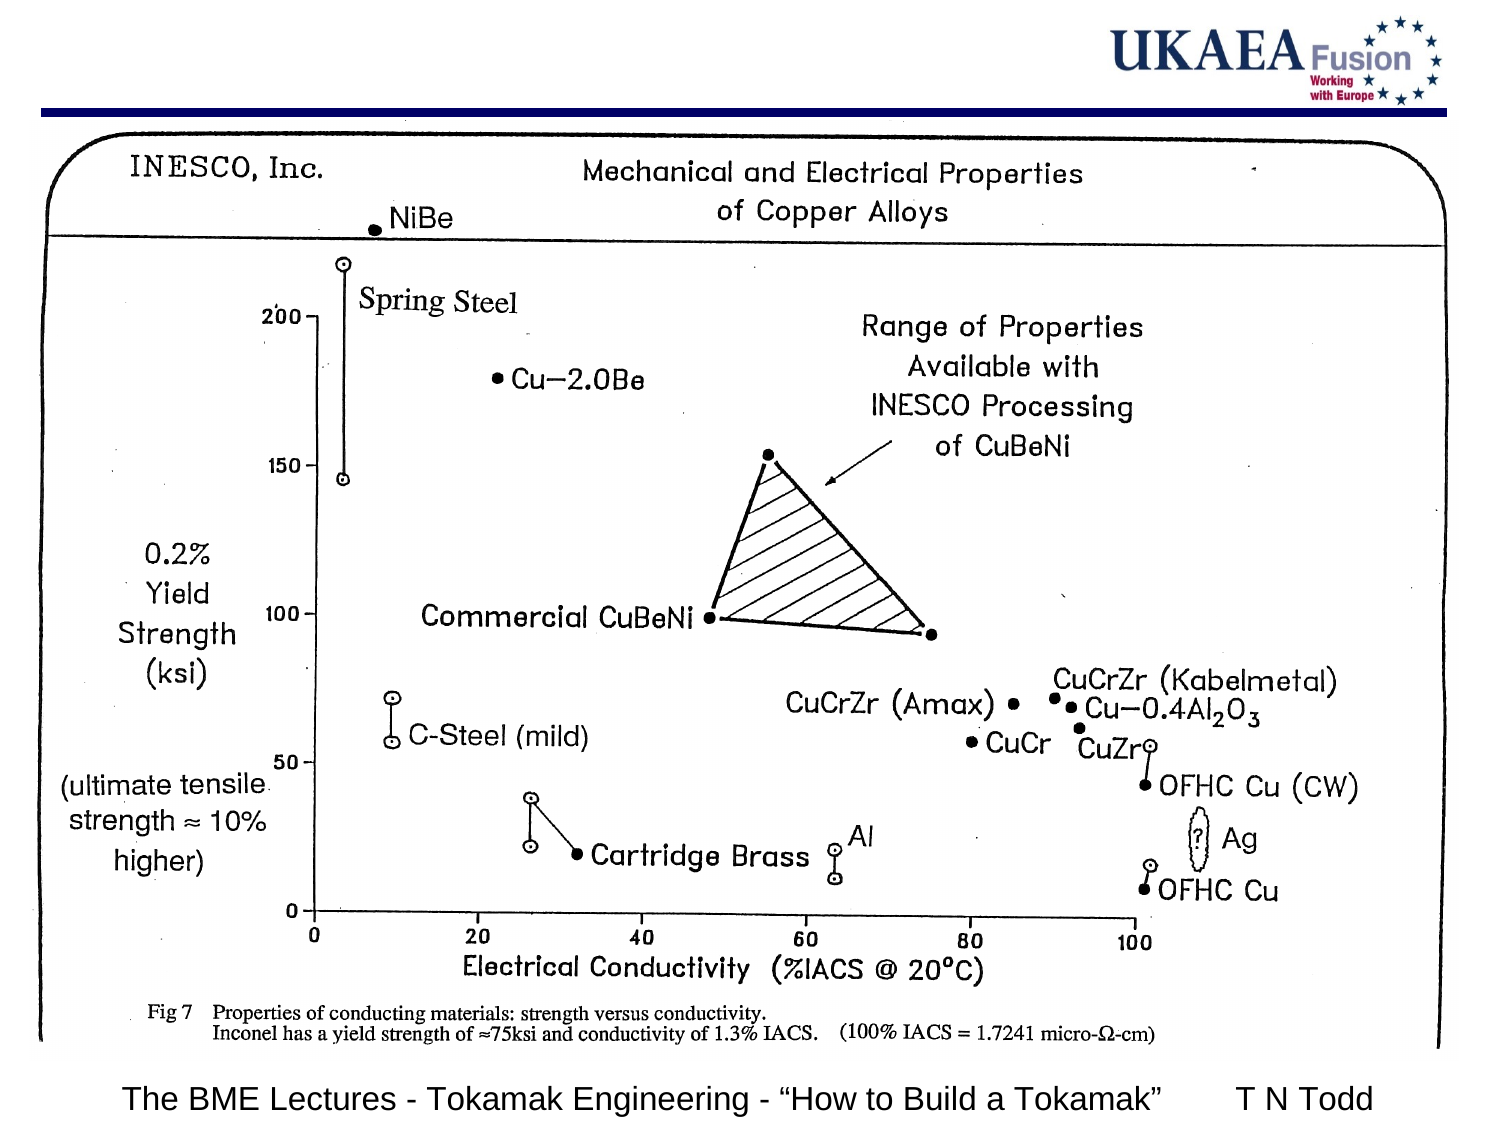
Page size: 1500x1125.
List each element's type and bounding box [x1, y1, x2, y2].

picture [1107, 15, 1443, 106]
picture [29, 120, 1459, 1061]
